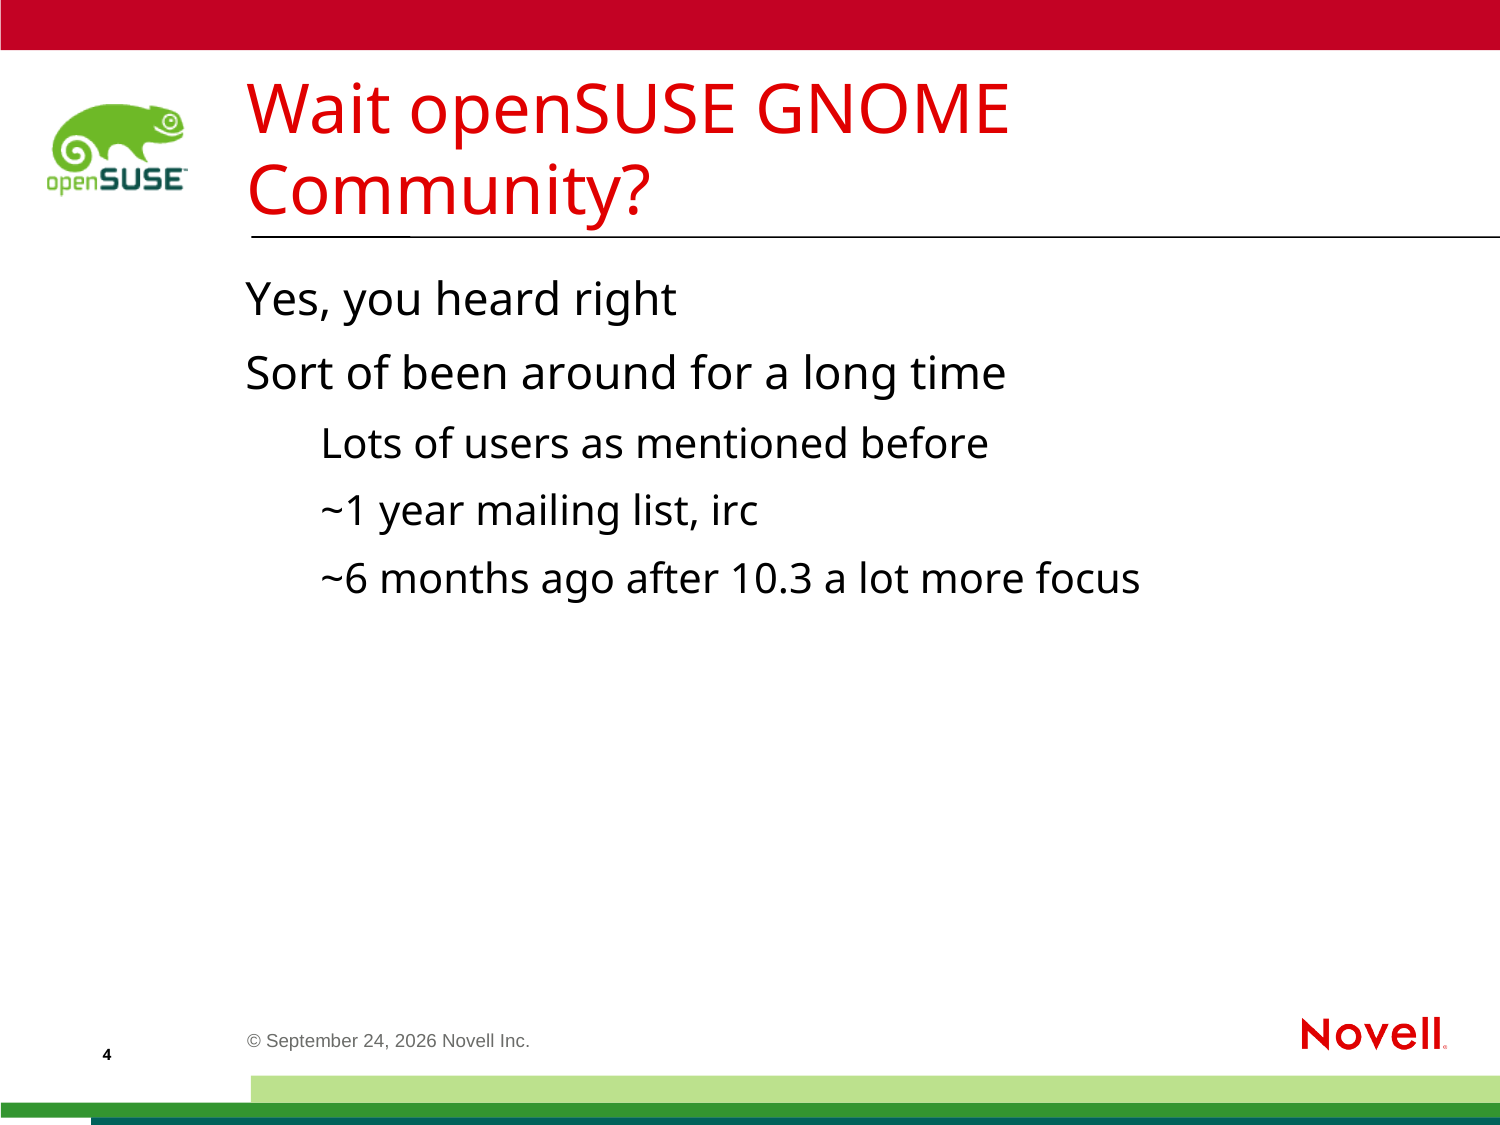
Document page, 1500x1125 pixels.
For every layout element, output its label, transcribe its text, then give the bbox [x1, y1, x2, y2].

picture [47, 104, 188, 197]
picture [1295, 1011, 1453, 1056]
list Yes, you heard right Sort of been around for a long time Lots of users as mentioned before ~1 year mailing list, irc ~6 months ago after 10.3 a lot more focus [245, 267, 1458, 980]
title Wait openSUSE GNOME Community? [246, 68, 1409, 231]
